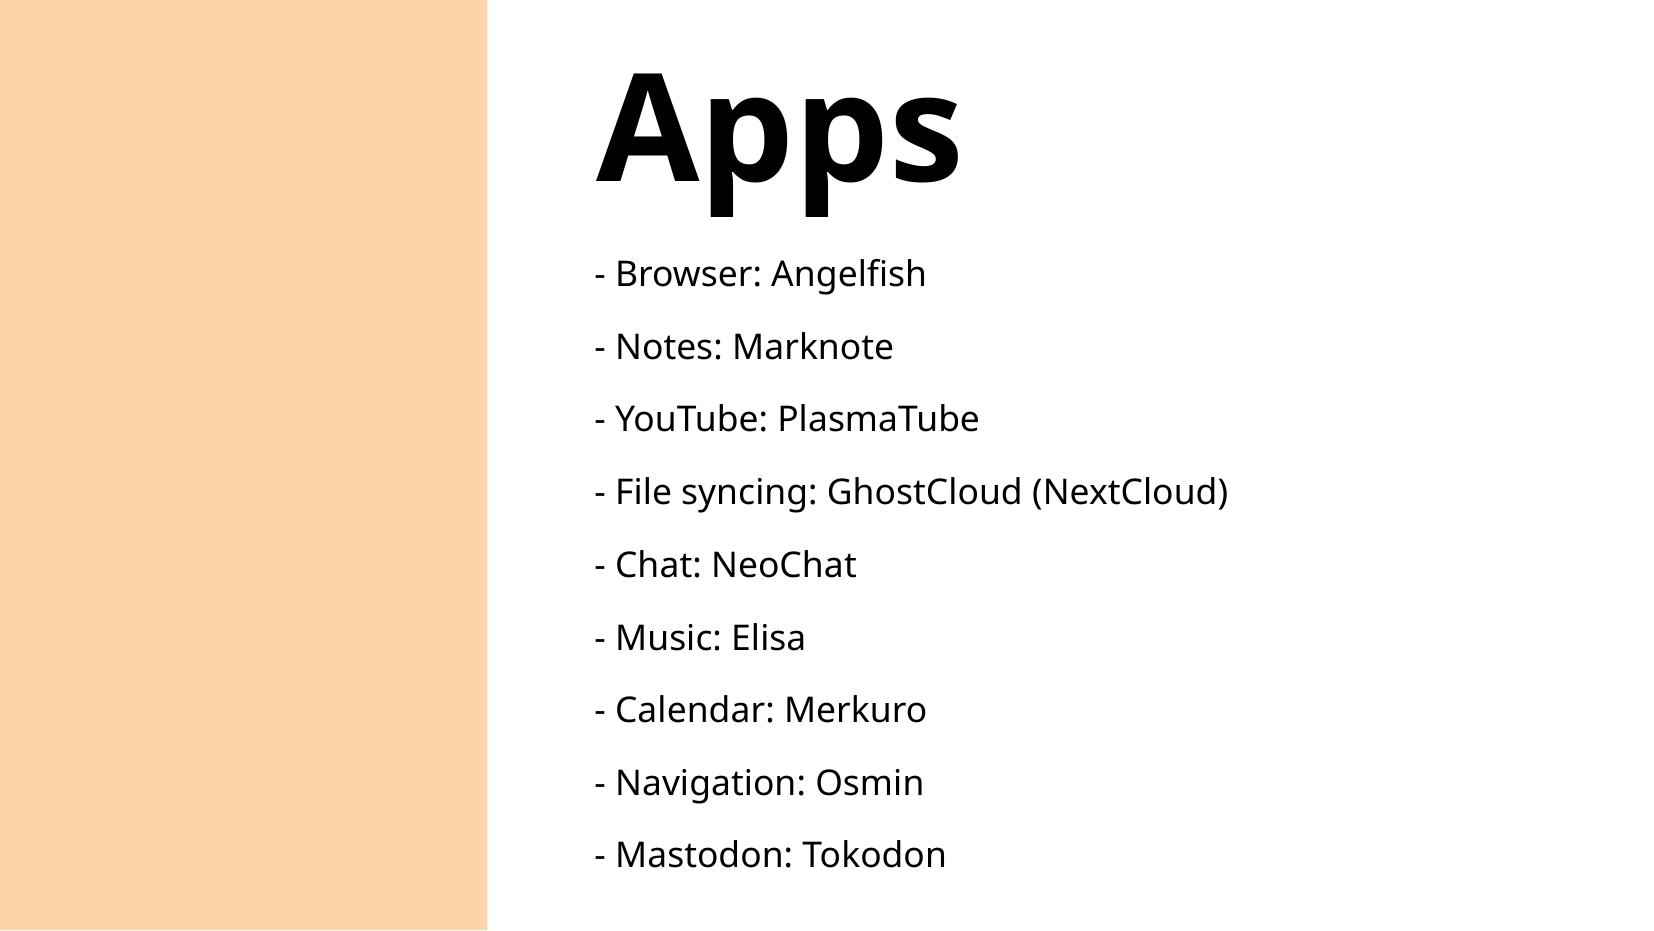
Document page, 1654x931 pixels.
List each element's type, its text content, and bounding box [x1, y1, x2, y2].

text_box - Browser: Angelfish - Notes: Marknote - YouTube: PlasmaTube - File syncing: GhostCloud (NextCloud) - Chat: NeoChat - Music: Elisa - Calendar: Merkuro - Navigation: Osmin - Mastodon: Tokodon [579, 216, 1259, 886]
text_box Apps [581, 14, 1109, 234]
text_box [0, 0, 488, 931]
